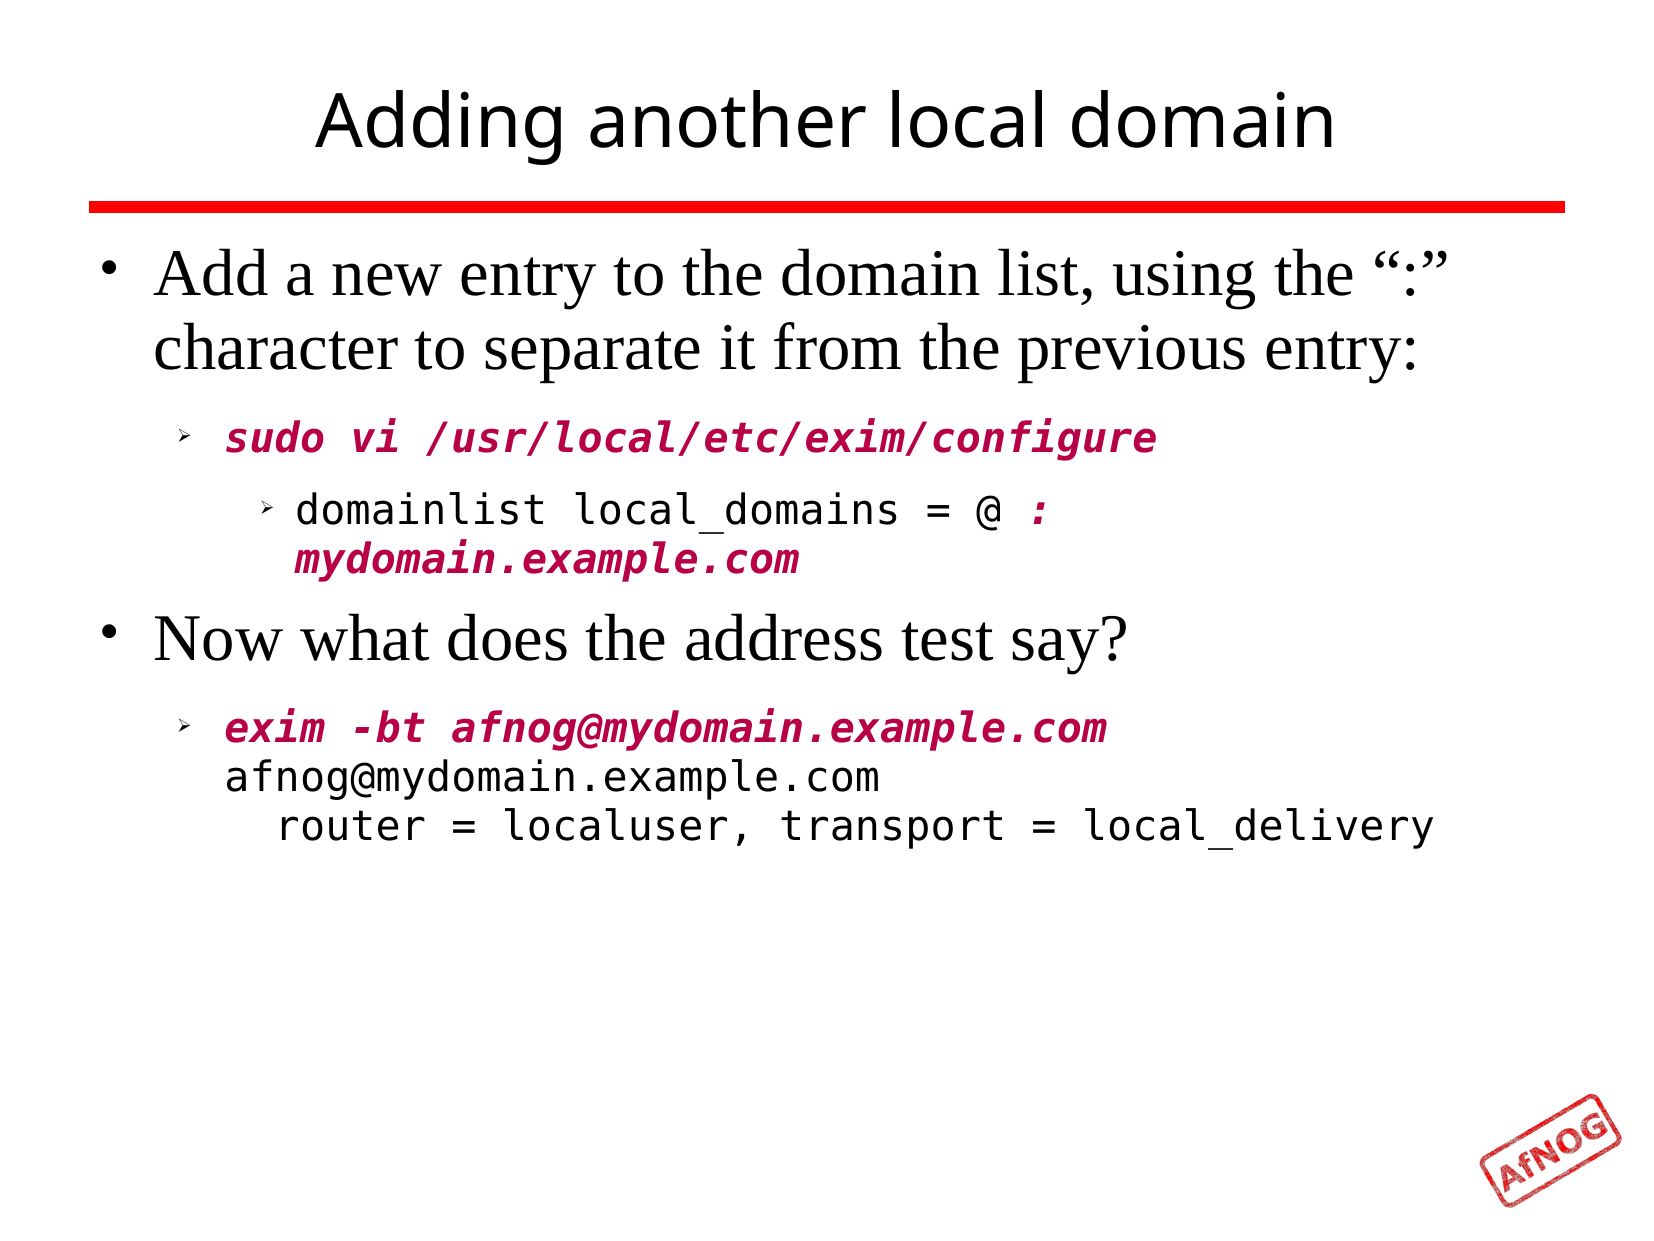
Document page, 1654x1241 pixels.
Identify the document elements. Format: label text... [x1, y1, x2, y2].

list Add a new entry to the domain list, using the “:” character to separate it from the previous entry: sudo vi /usr/local/etc/exim/configure domainlist local_domains = @ : mydomain.example.com Now what does the address test say? exim -bt afnog@mydomain.example.com afnog@mydomain.example.com router = localuser, transport = local_delivery [82, 236, 1571, 1123]
title Adding another local domain [88, 29, 1565, 207]
picture [1476, 1090, 1625, 1211]
